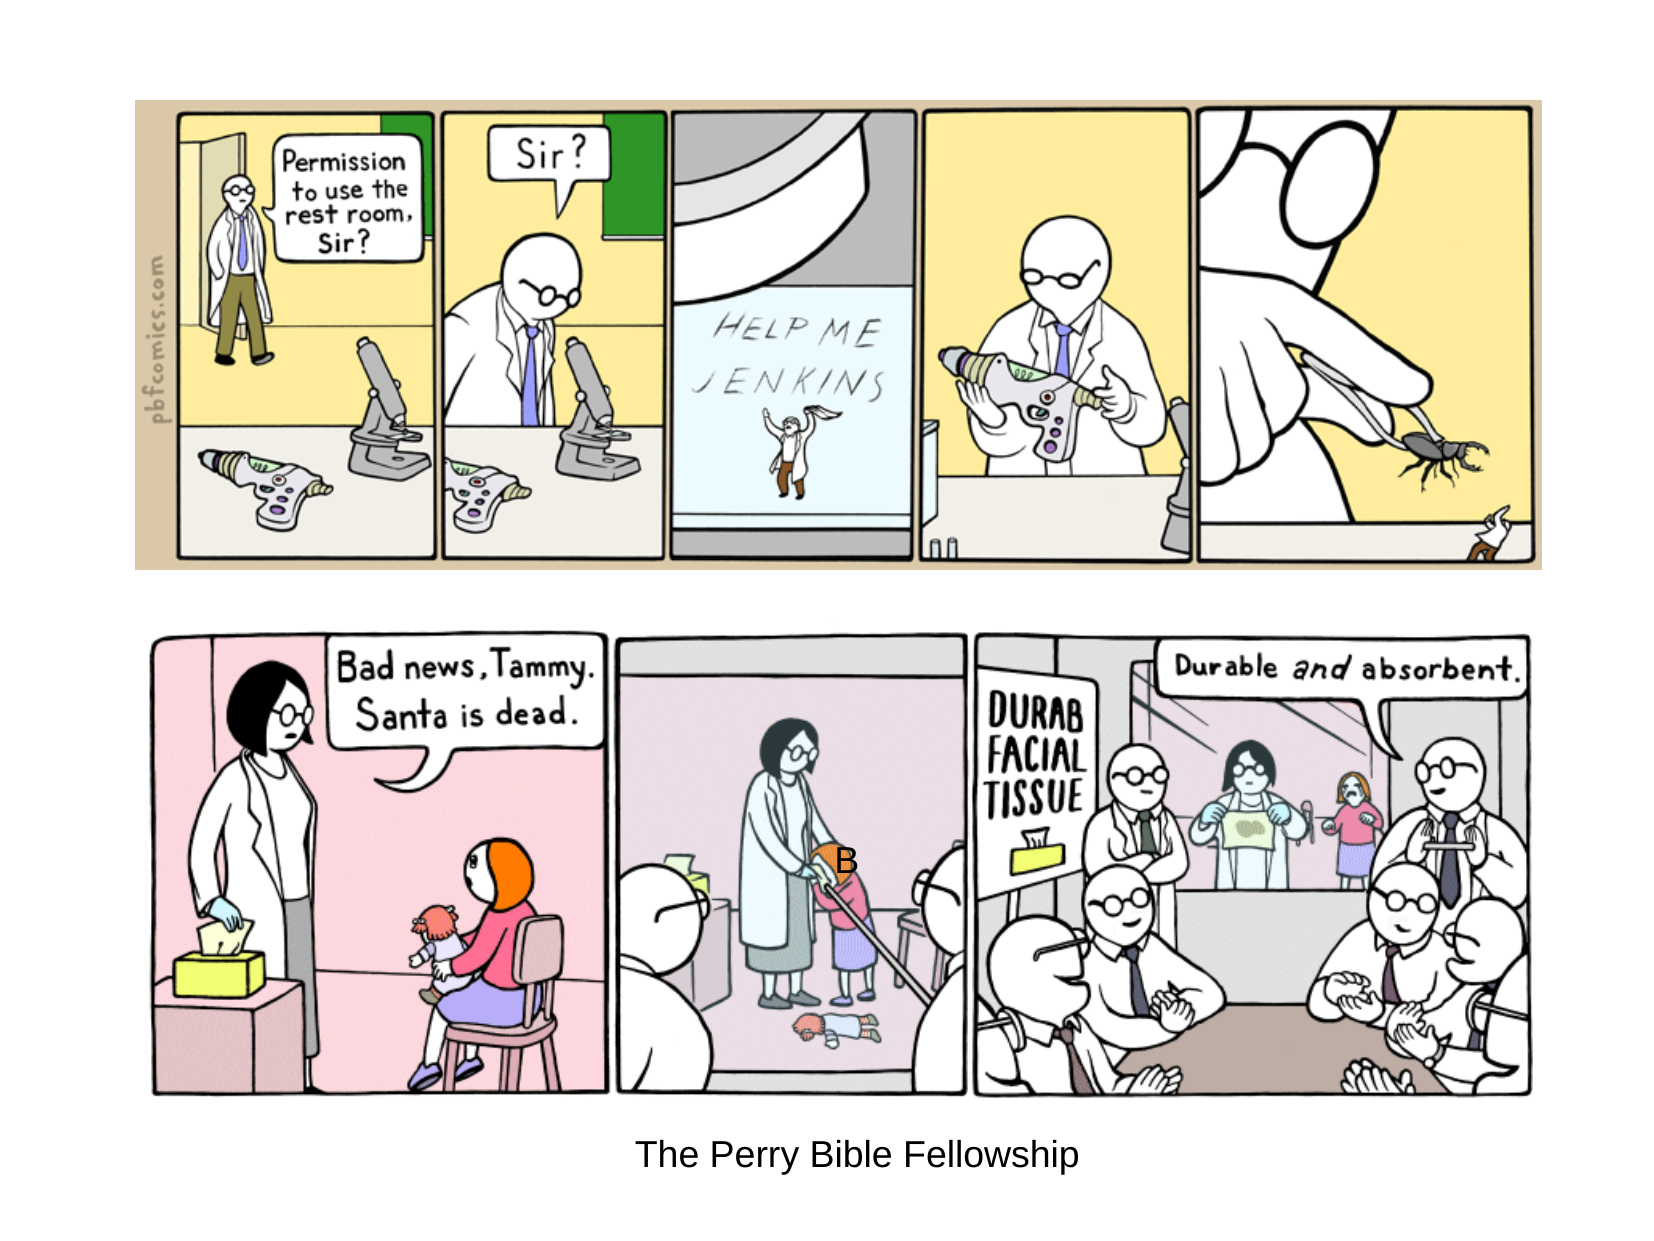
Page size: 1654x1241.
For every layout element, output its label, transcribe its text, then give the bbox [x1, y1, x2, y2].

picture [118, 620, 1565, 1101]
text_box The Perry Bible Fellowship [620, 1121, 1123, 1183]
picture [135, 100, 1542, 570]
